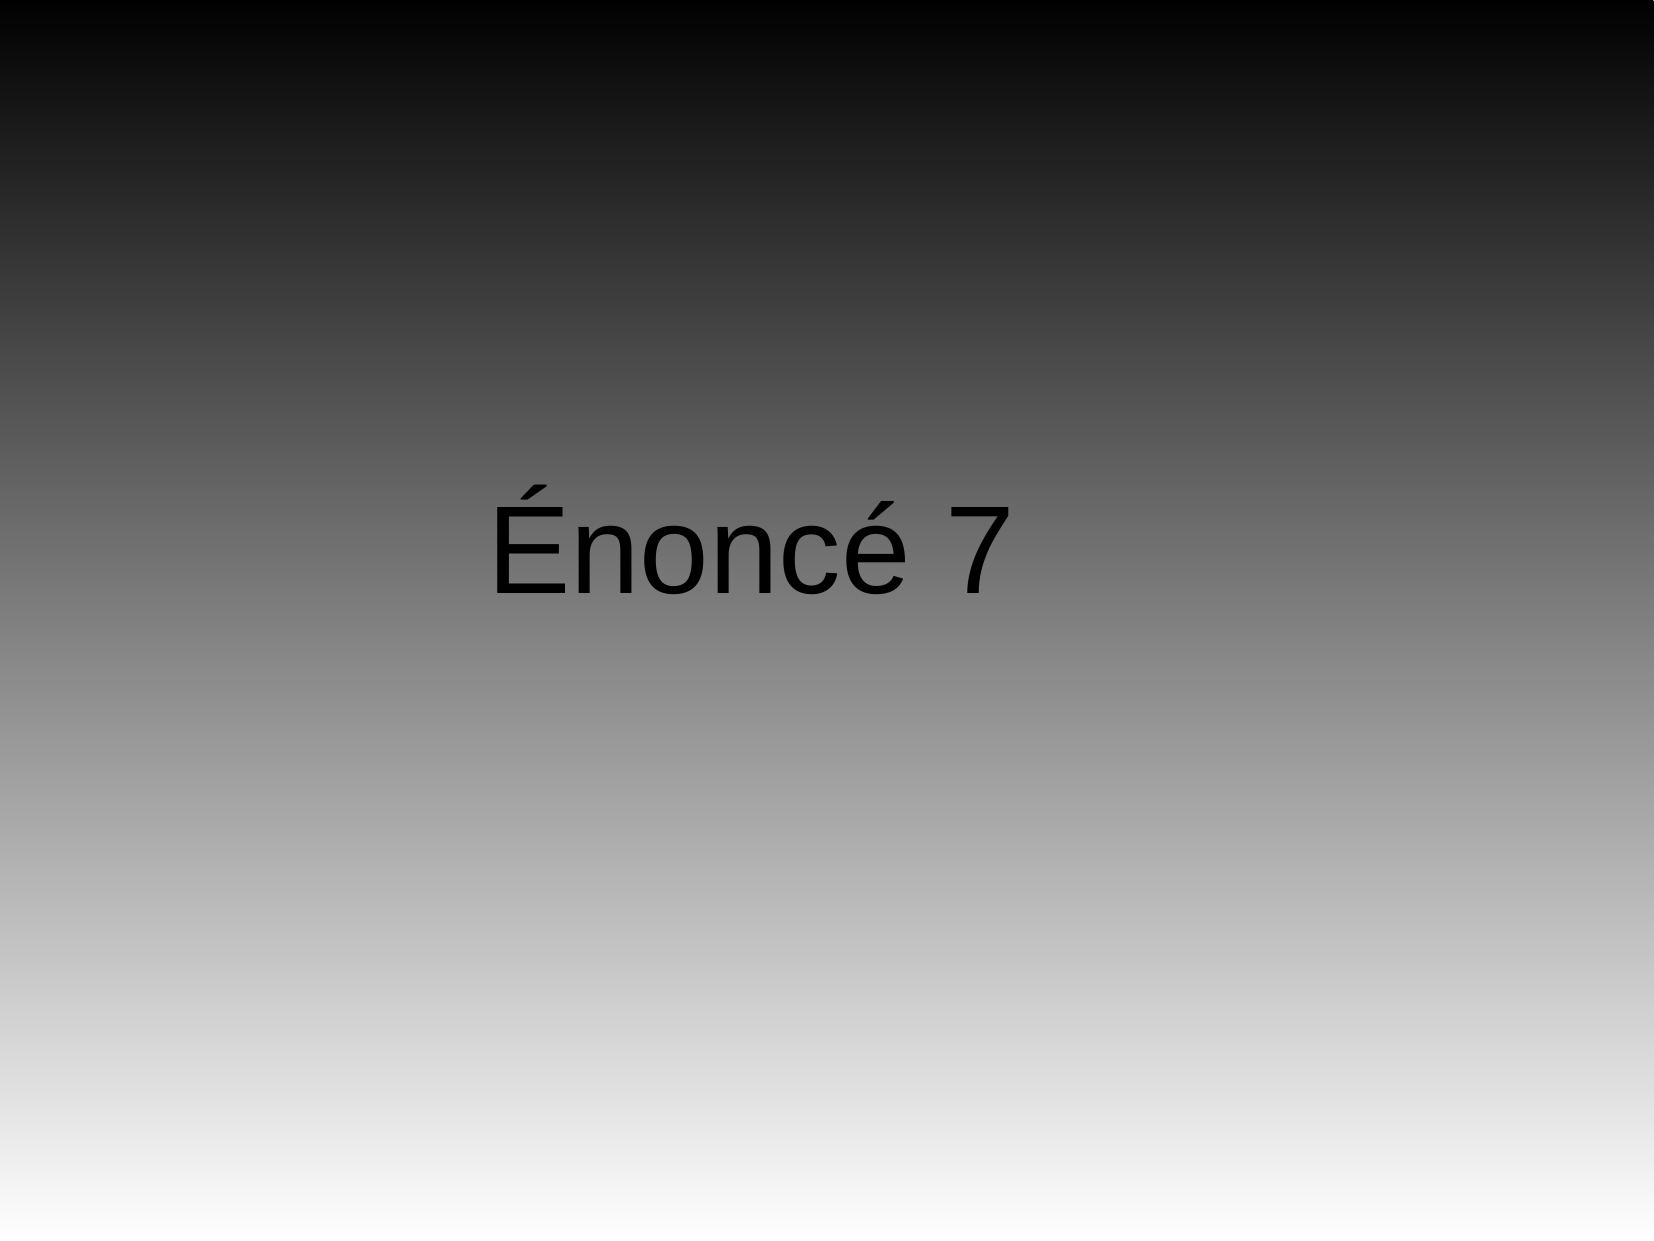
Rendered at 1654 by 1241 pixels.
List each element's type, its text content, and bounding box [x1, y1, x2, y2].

text_box Énoncé 7 [472, 472, 1152, 628]
